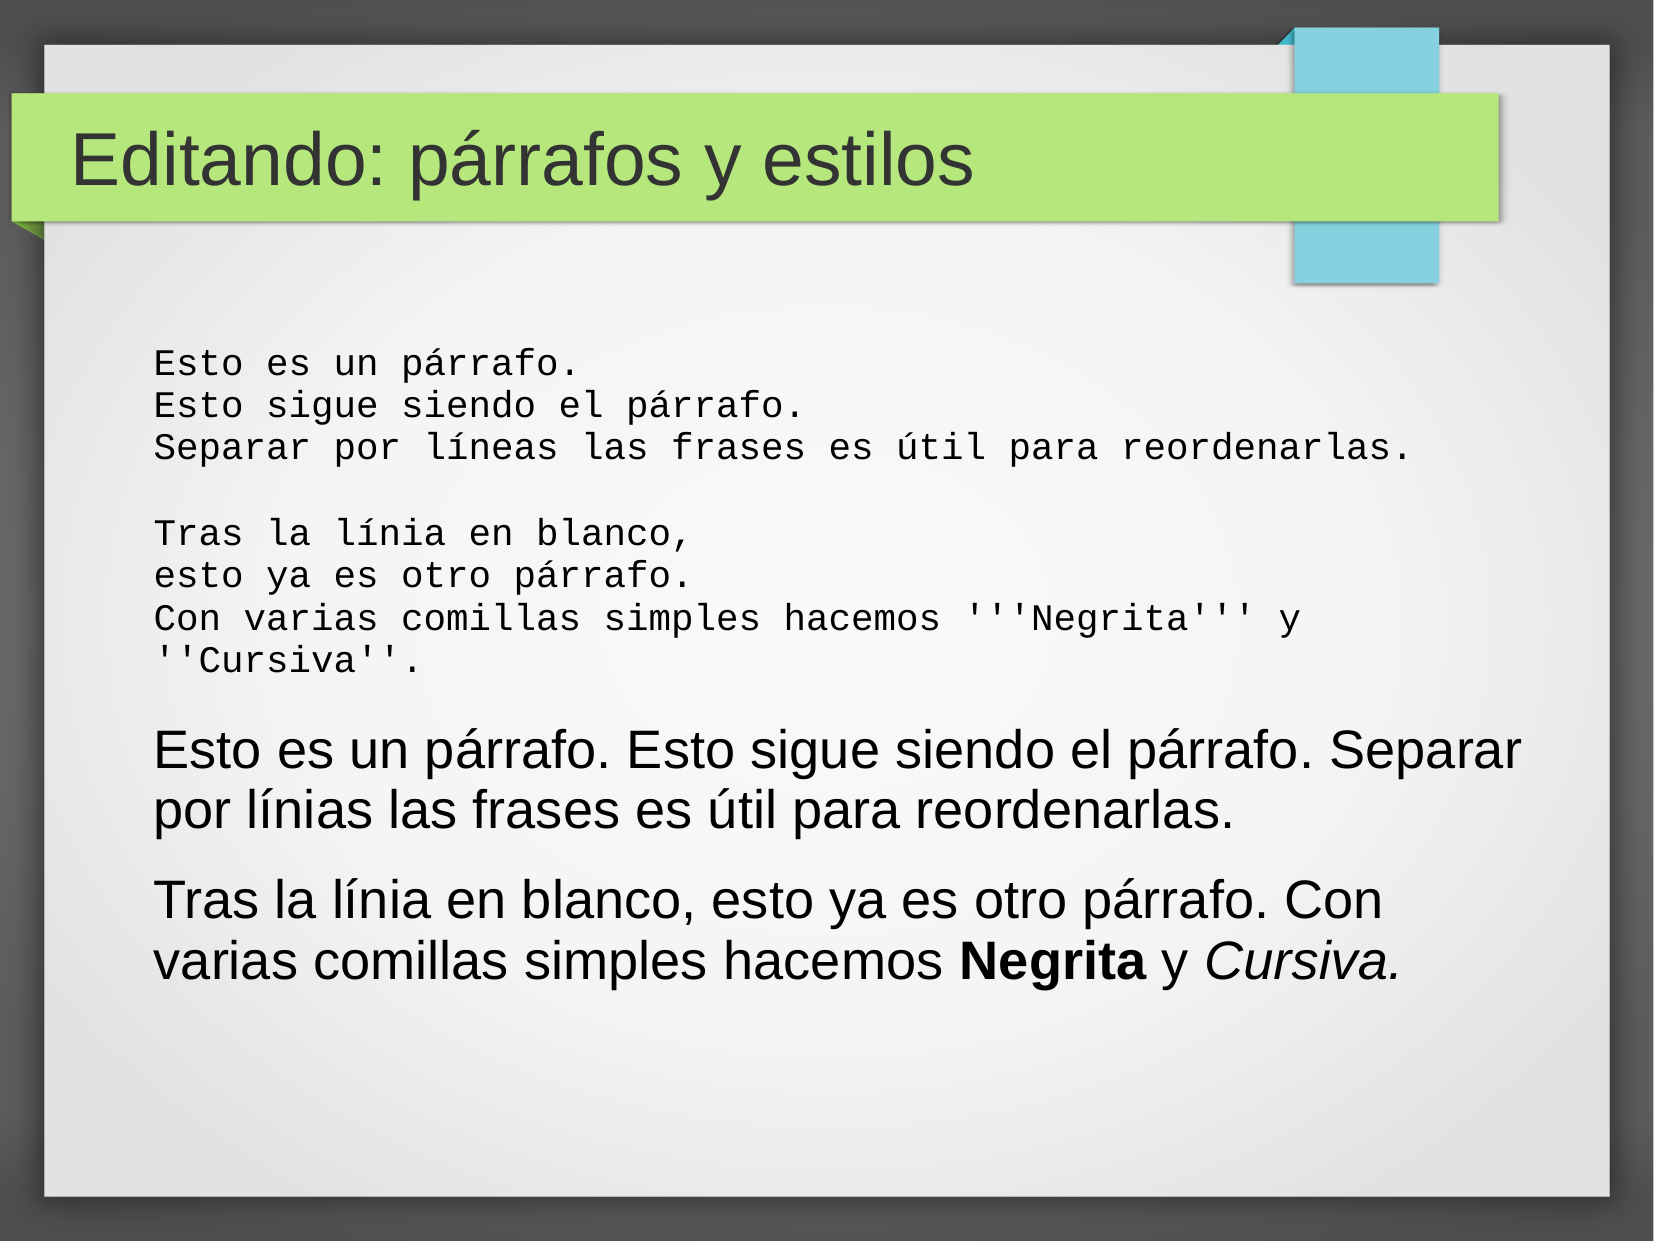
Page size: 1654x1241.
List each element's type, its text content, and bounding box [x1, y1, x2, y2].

list Esto es un párrafo. Esto sigue siendo el párrafo. Separar por línias las frases es útil para reordenarlas. Tras la línia en blanco, esto ya es otro párrafo. Con varias comillas simples hacemos Negrita y Cursiva. [82, 719, 1538, 1063]
title Editando: párrafos y estilos [70, 106, 1229, 213]
list Esto es un párrafo. Esto sigue siendo el párrafo. Separar por líneas las frases es útil para reordenarlas. Tras la línia en blanco, esto ya es otro párrafo. Con varias comillas simples hacemos '''Negrita''' y ''Cursiva''. [82, 343, 1538, 687]
picture [0, 0, 1654, 1241]
